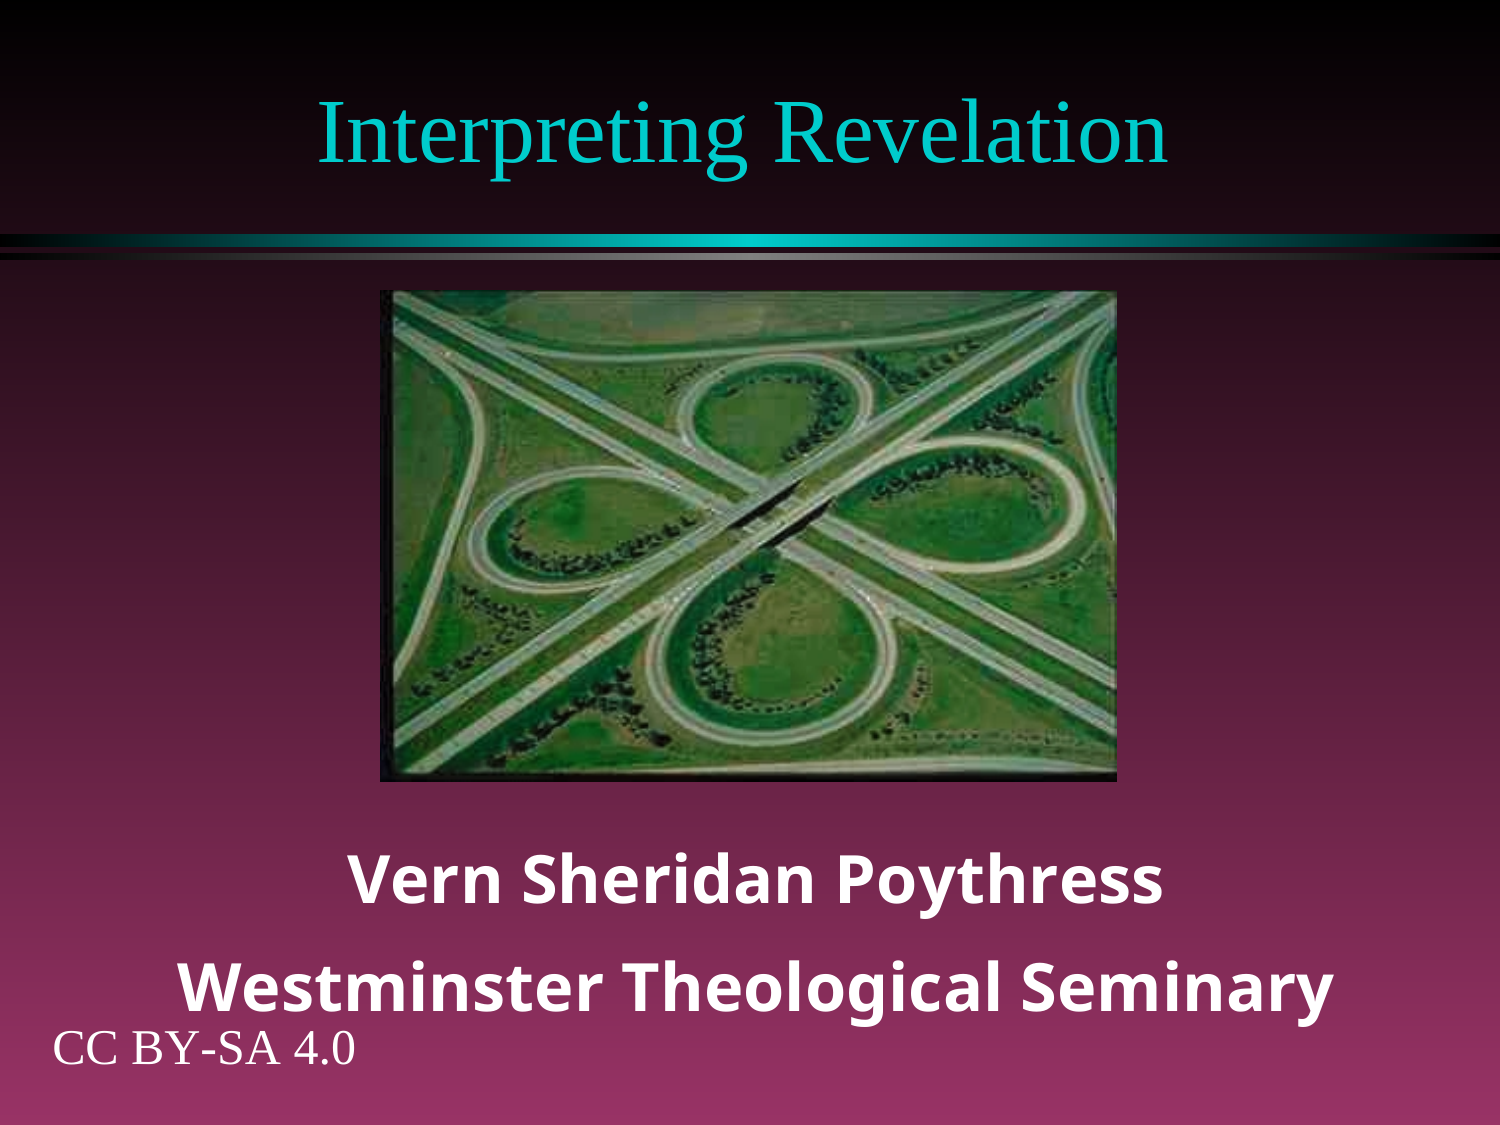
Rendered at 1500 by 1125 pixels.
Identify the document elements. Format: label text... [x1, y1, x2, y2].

picture [380, 290, 1117, 783]
text_box CC BY-SA 4.0 [37, 1012, 544, 1083]
text_box Vern Sheridan Poythress Westminster Theological Seminary [87, 825, 1426, 1063]
title Interpreting Revelation [99, 37, 1388, 225]
